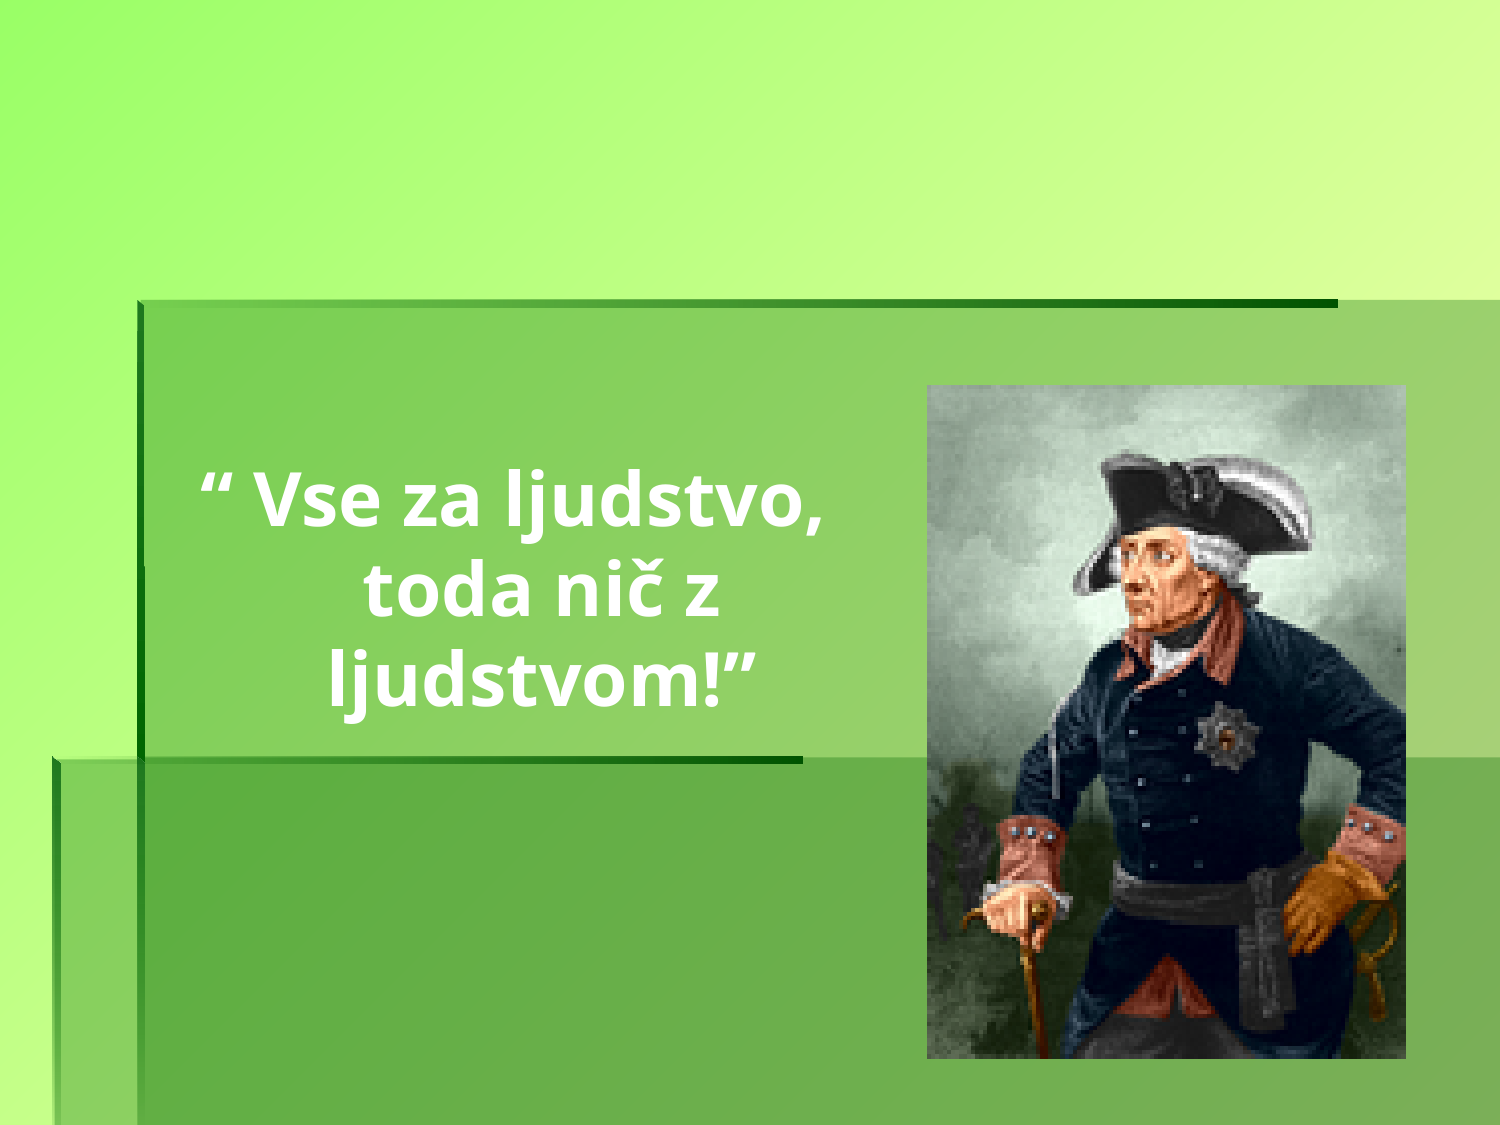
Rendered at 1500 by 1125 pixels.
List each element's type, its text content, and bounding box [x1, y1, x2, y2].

list “ Vse za ljudstvo, toda nič z ljudstvom!” [100, 444, 927, 764]
picture [927, 385, 1406, 1059]
